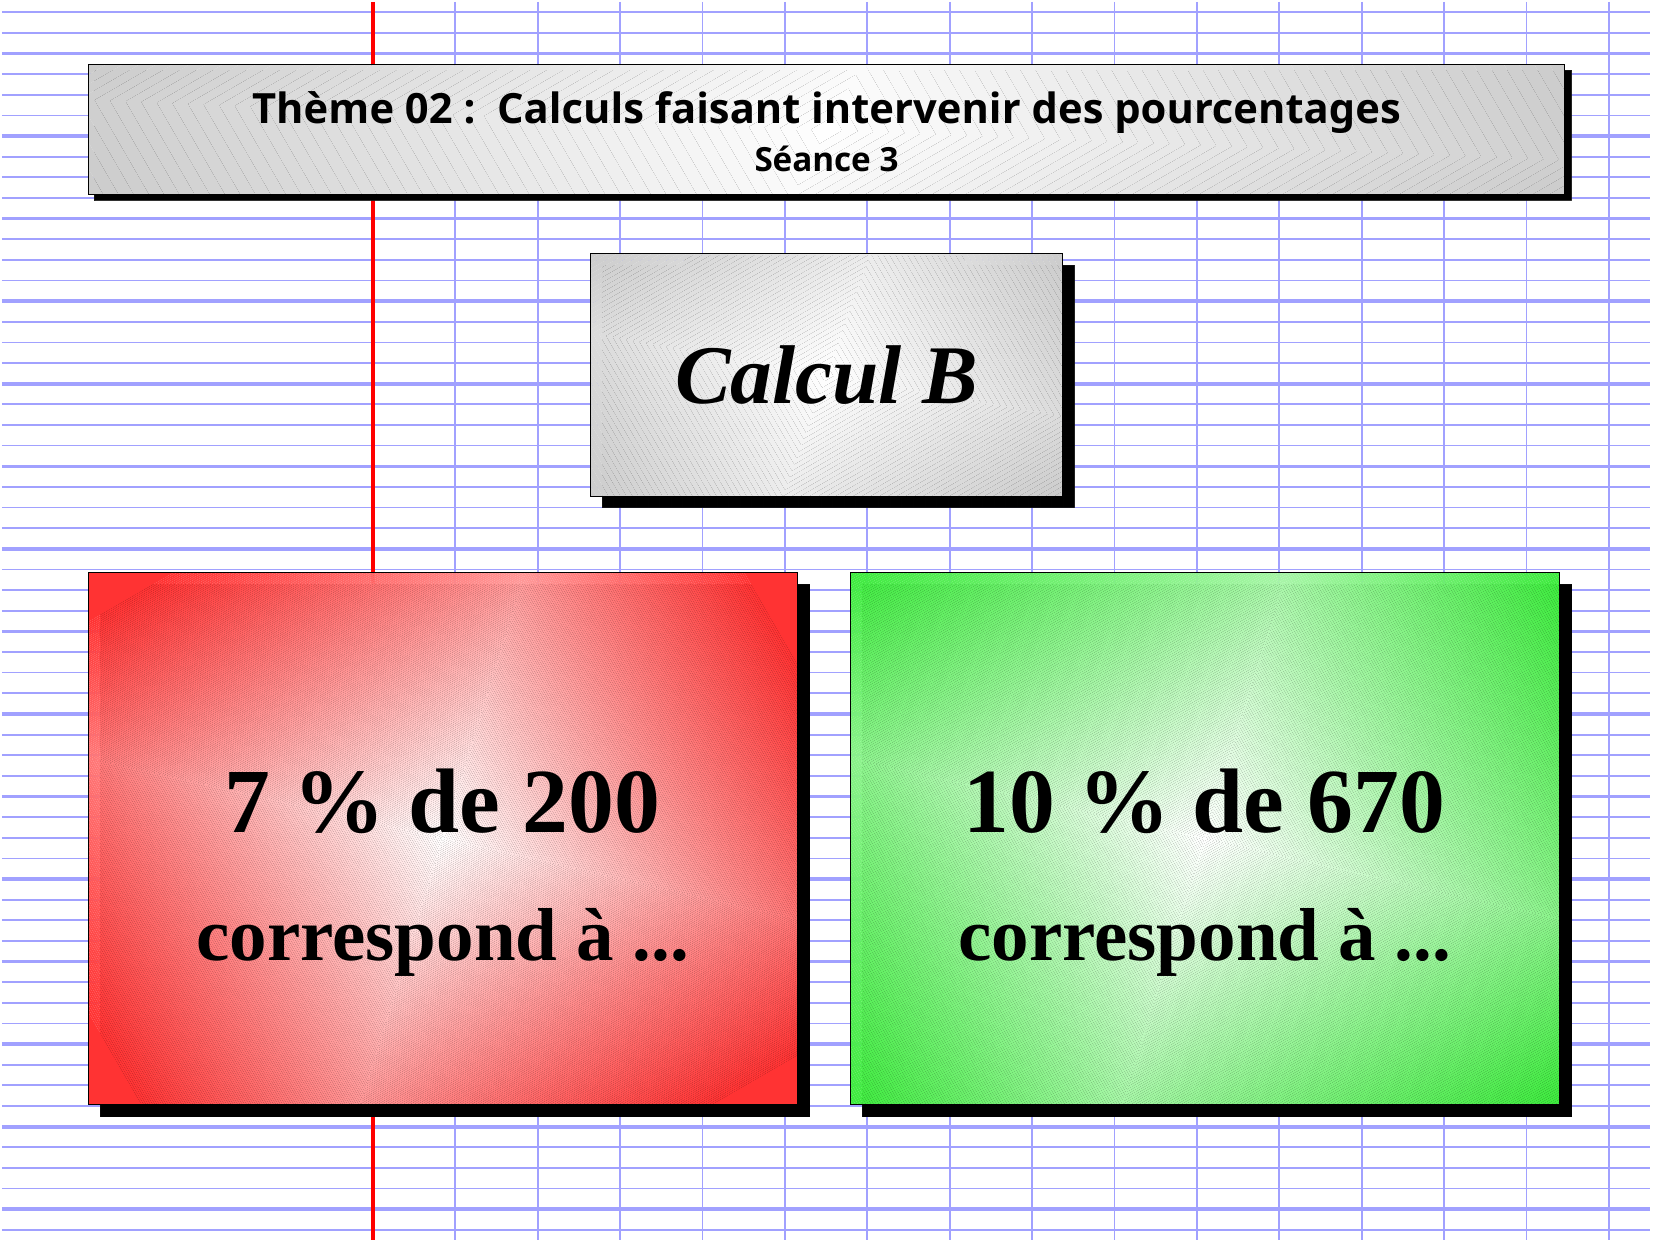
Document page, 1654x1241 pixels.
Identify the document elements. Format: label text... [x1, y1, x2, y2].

text_box 7 % de 200 correspond à ... [88, 572, 798, 1105]
text_box Calcul B [590, 253, 1063, 497]
text_box Thème 02 : Calculs faisant intervenir des pourcentages Séance 3 [88, 64, 1565, 195]
text_box 10 % de 670 correspond à ... [850, 572, 1560, 1105]
picture [0, 0, 1654, 1241]
